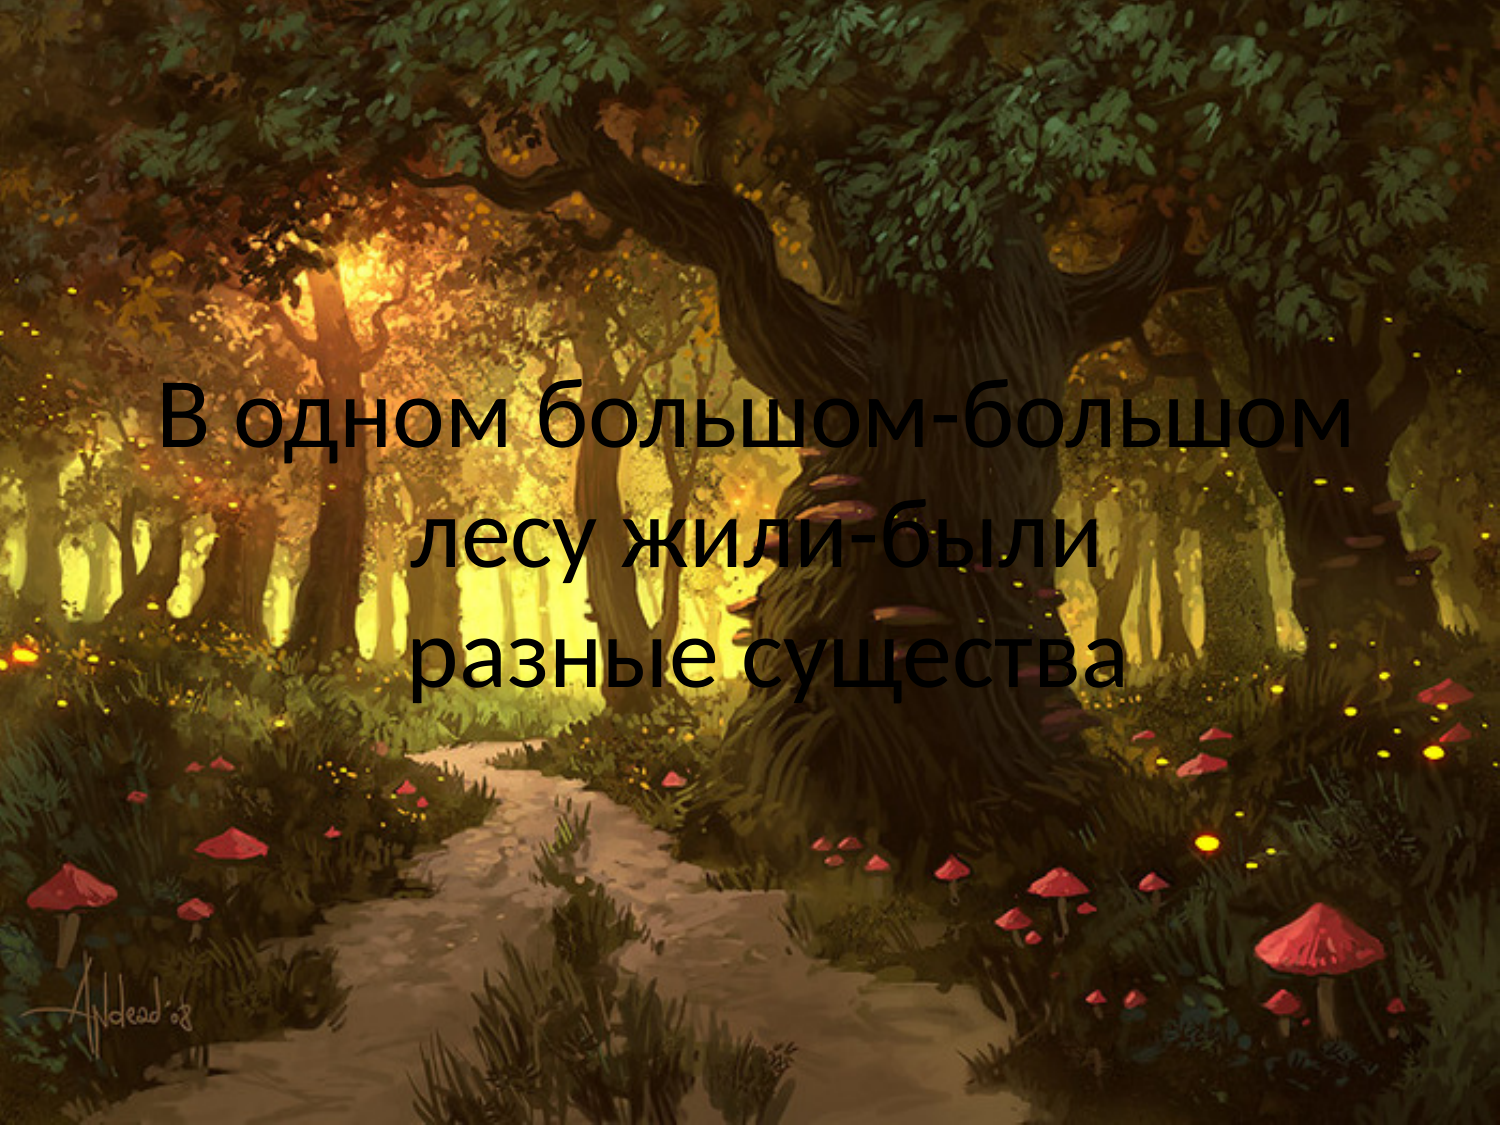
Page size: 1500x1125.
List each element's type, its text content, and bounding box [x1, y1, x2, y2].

text_box В одном большом-большом лесу жили-были разные существа [14, 339, 1500, 715]
picture [0, 0, 1500, 1125]
